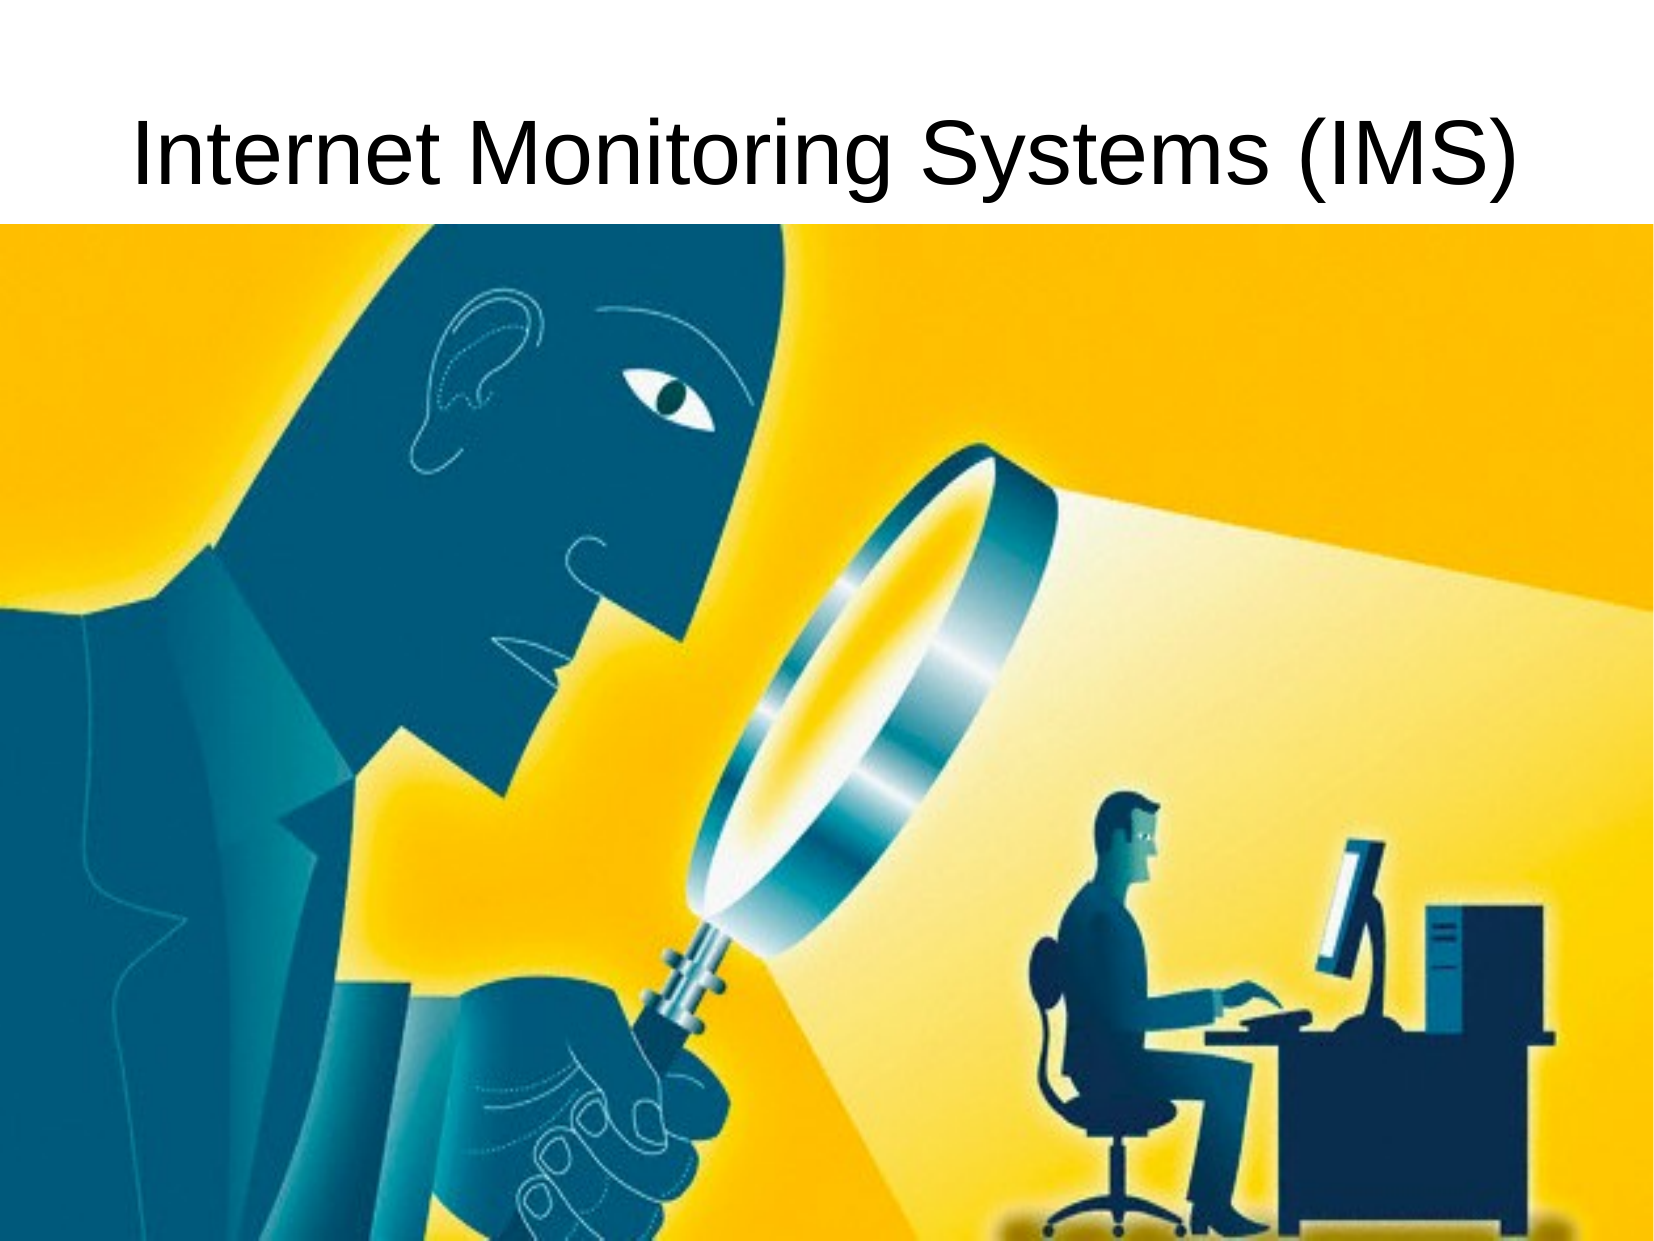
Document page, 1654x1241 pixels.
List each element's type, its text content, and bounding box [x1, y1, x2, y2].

picture [501, 325, 523, 329]
picture [466, 397, 471, 406]
picture [617, 366, 715, 432]
picture [409, 287, 544, 475]
picture [230, 224, 1654, 1241]
title Internet Monitoring Systems (IMS) [82, 49, 1571, 224]
picture [218, 583, 231, 591]
picture [0, 224, 436, 620]
picture [596, 306, 754, 406]
